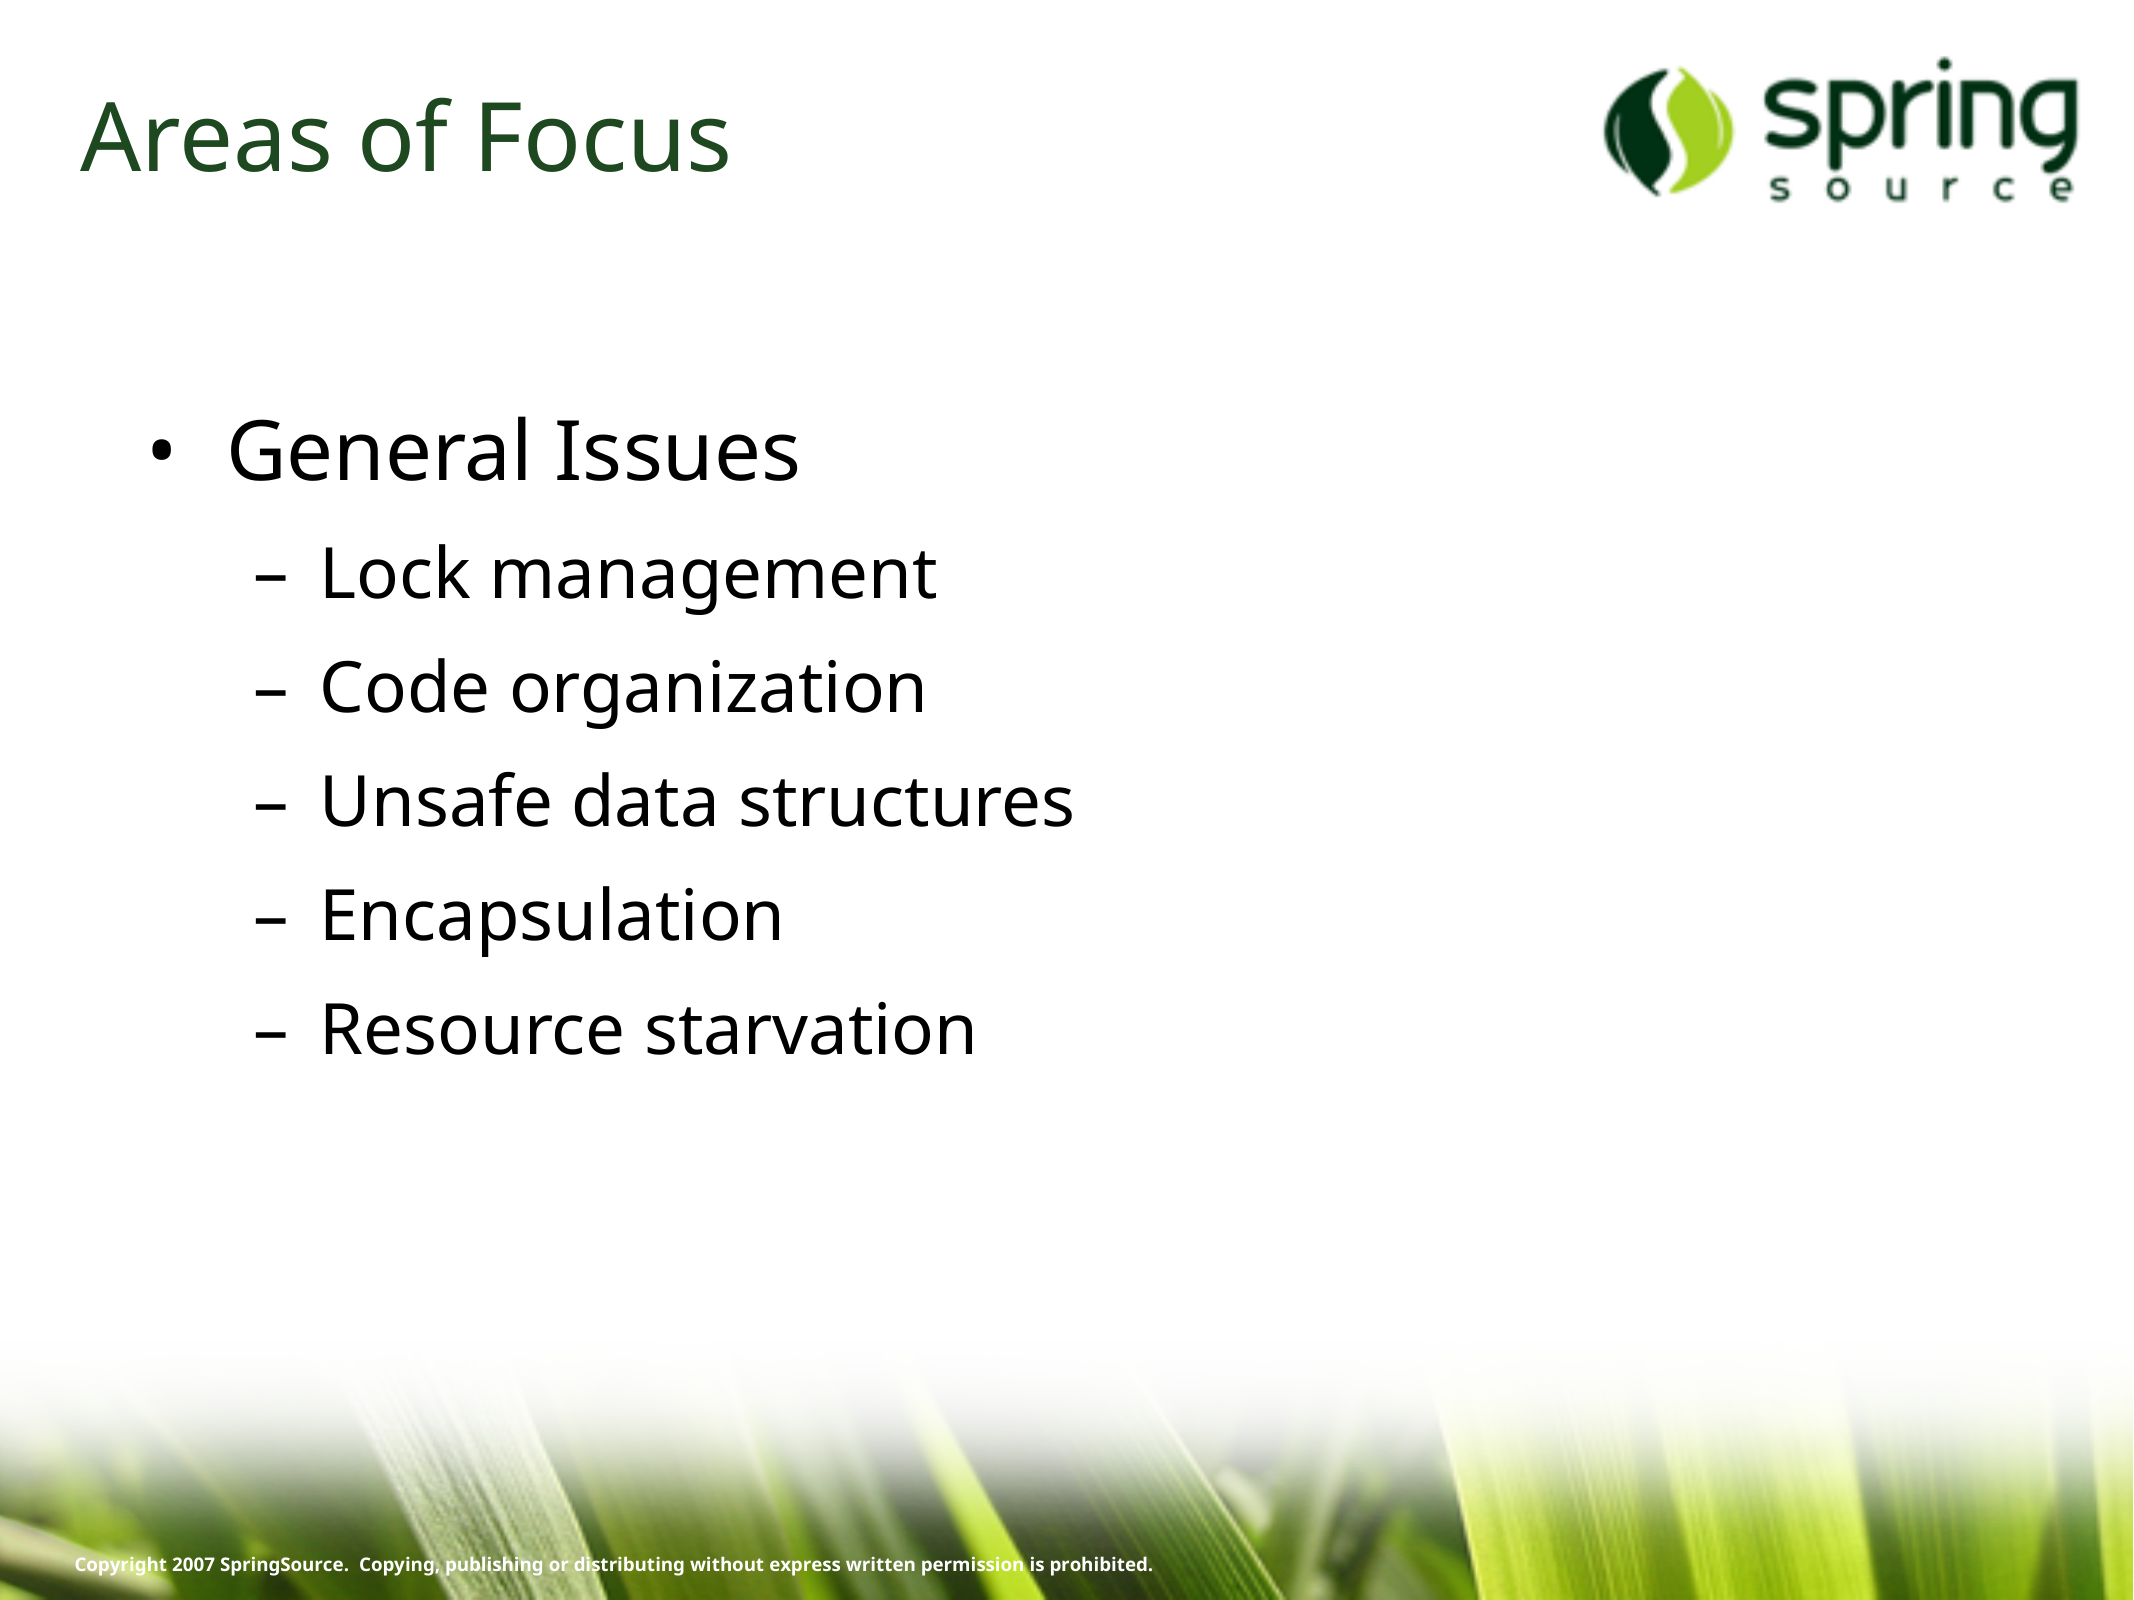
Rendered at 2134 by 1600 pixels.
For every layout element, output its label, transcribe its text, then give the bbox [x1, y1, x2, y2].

title Areas of Focus [80, 16, 1548, 253]
picture [0, 1340, 2134, 1600]
picture [1555, 46, 2134, 224]
list General Issues Lock management Code organization Unsafe data structures Encapsulation Resource starvation [146, 391, 1982, 1319]
